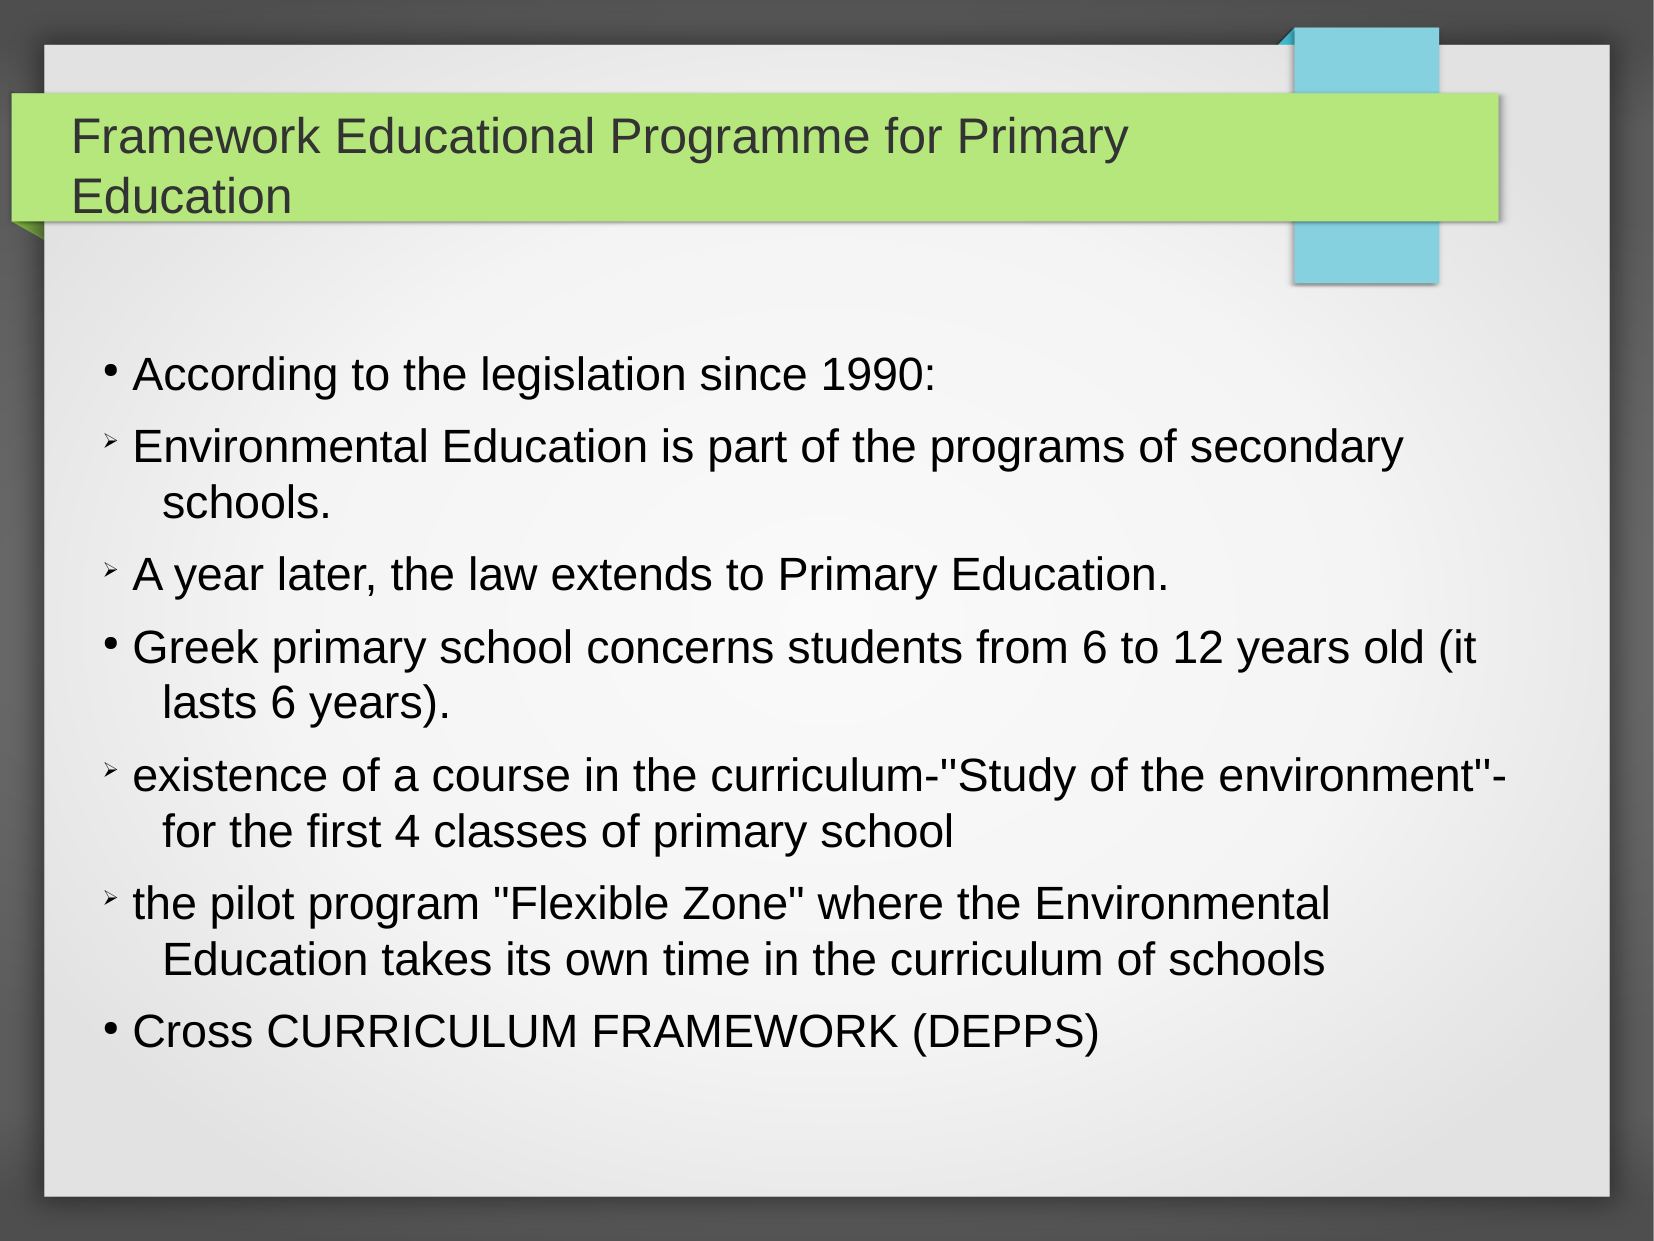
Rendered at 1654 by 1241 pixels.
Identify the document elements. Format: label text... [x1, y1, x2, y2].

list According to the legislation since 1990: Environmental Education is part of the programs of secondary schools. A year later, the law extends to Primary Education. Greek primary school concerns students from 6 to 12 years old (it lasts 6 years). existence of a course in the curriculum-''Study of the environment''- for the first 4 classes of primary school the pilot program "Flexible Zone" where the Environmental Education takes its own time in the curriculum of schools Cross CURRICULUM FRAMEWORK (DEPPS) [82, 343, 1538, 1063]
title Framework Educational Programme for Primary Education [70, 103, 1229, 216]
